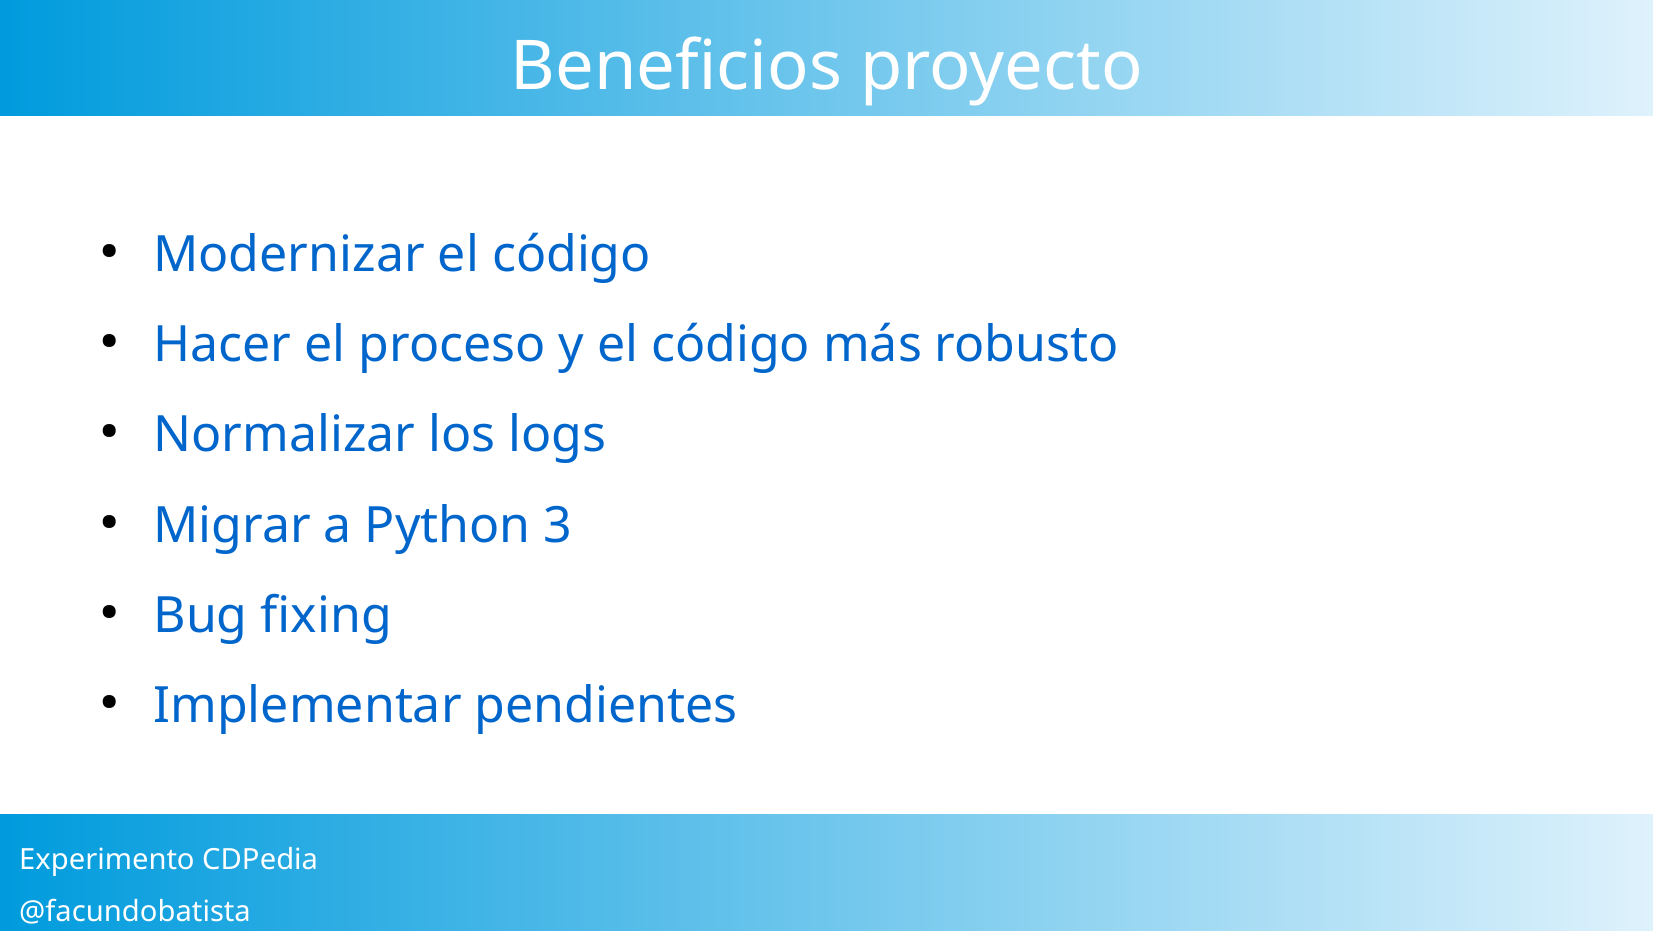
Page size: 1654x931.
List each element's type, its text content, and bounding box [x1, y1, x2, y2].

picture [129, 814, 134, 907]
picture [136, 869, 142, 930]
title Beneficios proyecto [82, 23, 1571, 103]
list Modernizar el código Hacer el proceso y el código más robusto Normalizar los logs Migrar a Python 3 Bug fixing Implementar pendientes [82, 217, 1571, 758]
